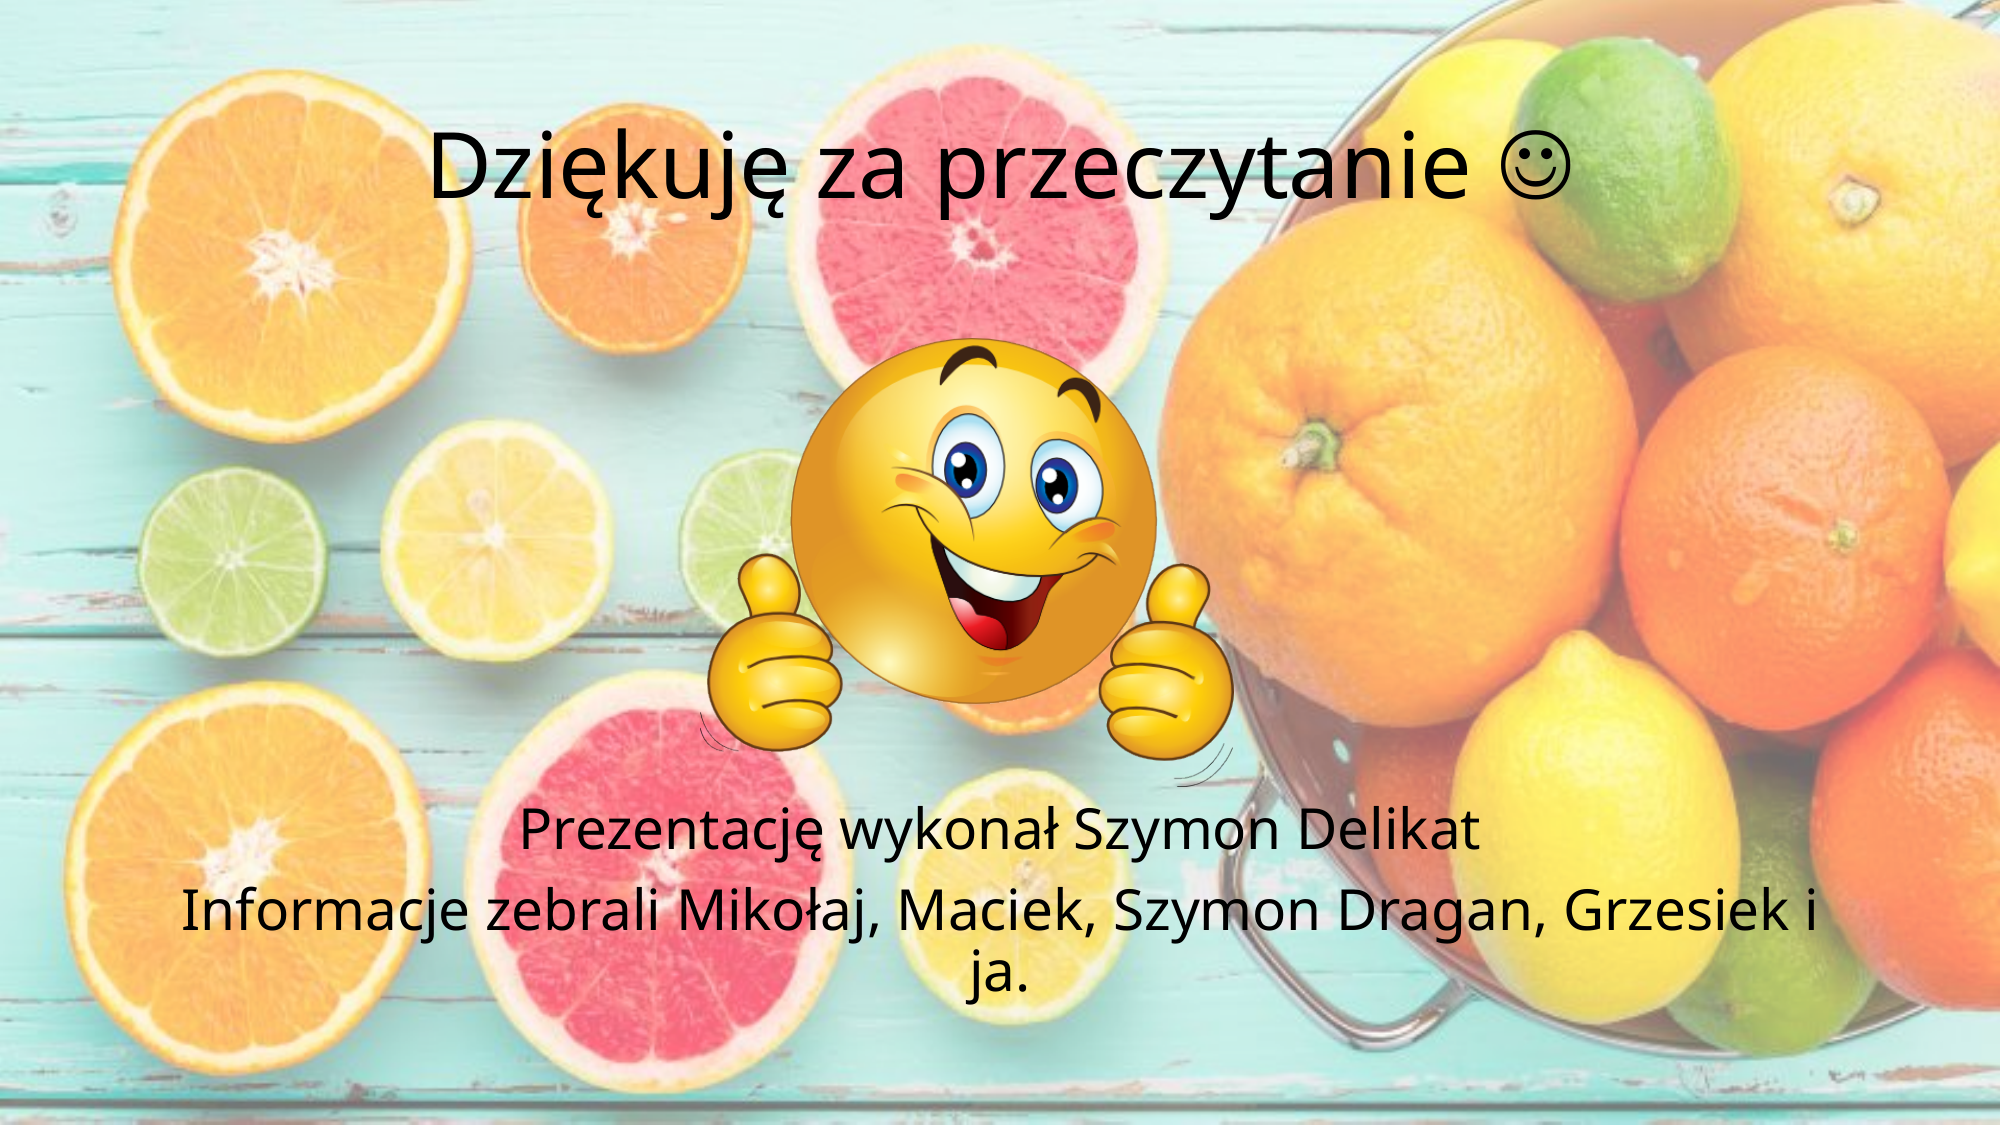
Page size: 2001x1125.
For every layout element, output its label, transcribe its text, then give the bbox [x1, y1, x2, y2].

list Prezentację wykonał Szymon Delikat Informacje zebrali Mikołaj, Maciek, Szymon Dragan, Grzesiek i ja. [137, 299, 1863, 1014]
picture [700, 338, 1234, 787]
title Dziękuję za przeczytanie  [137, 59, 1863, 278]
